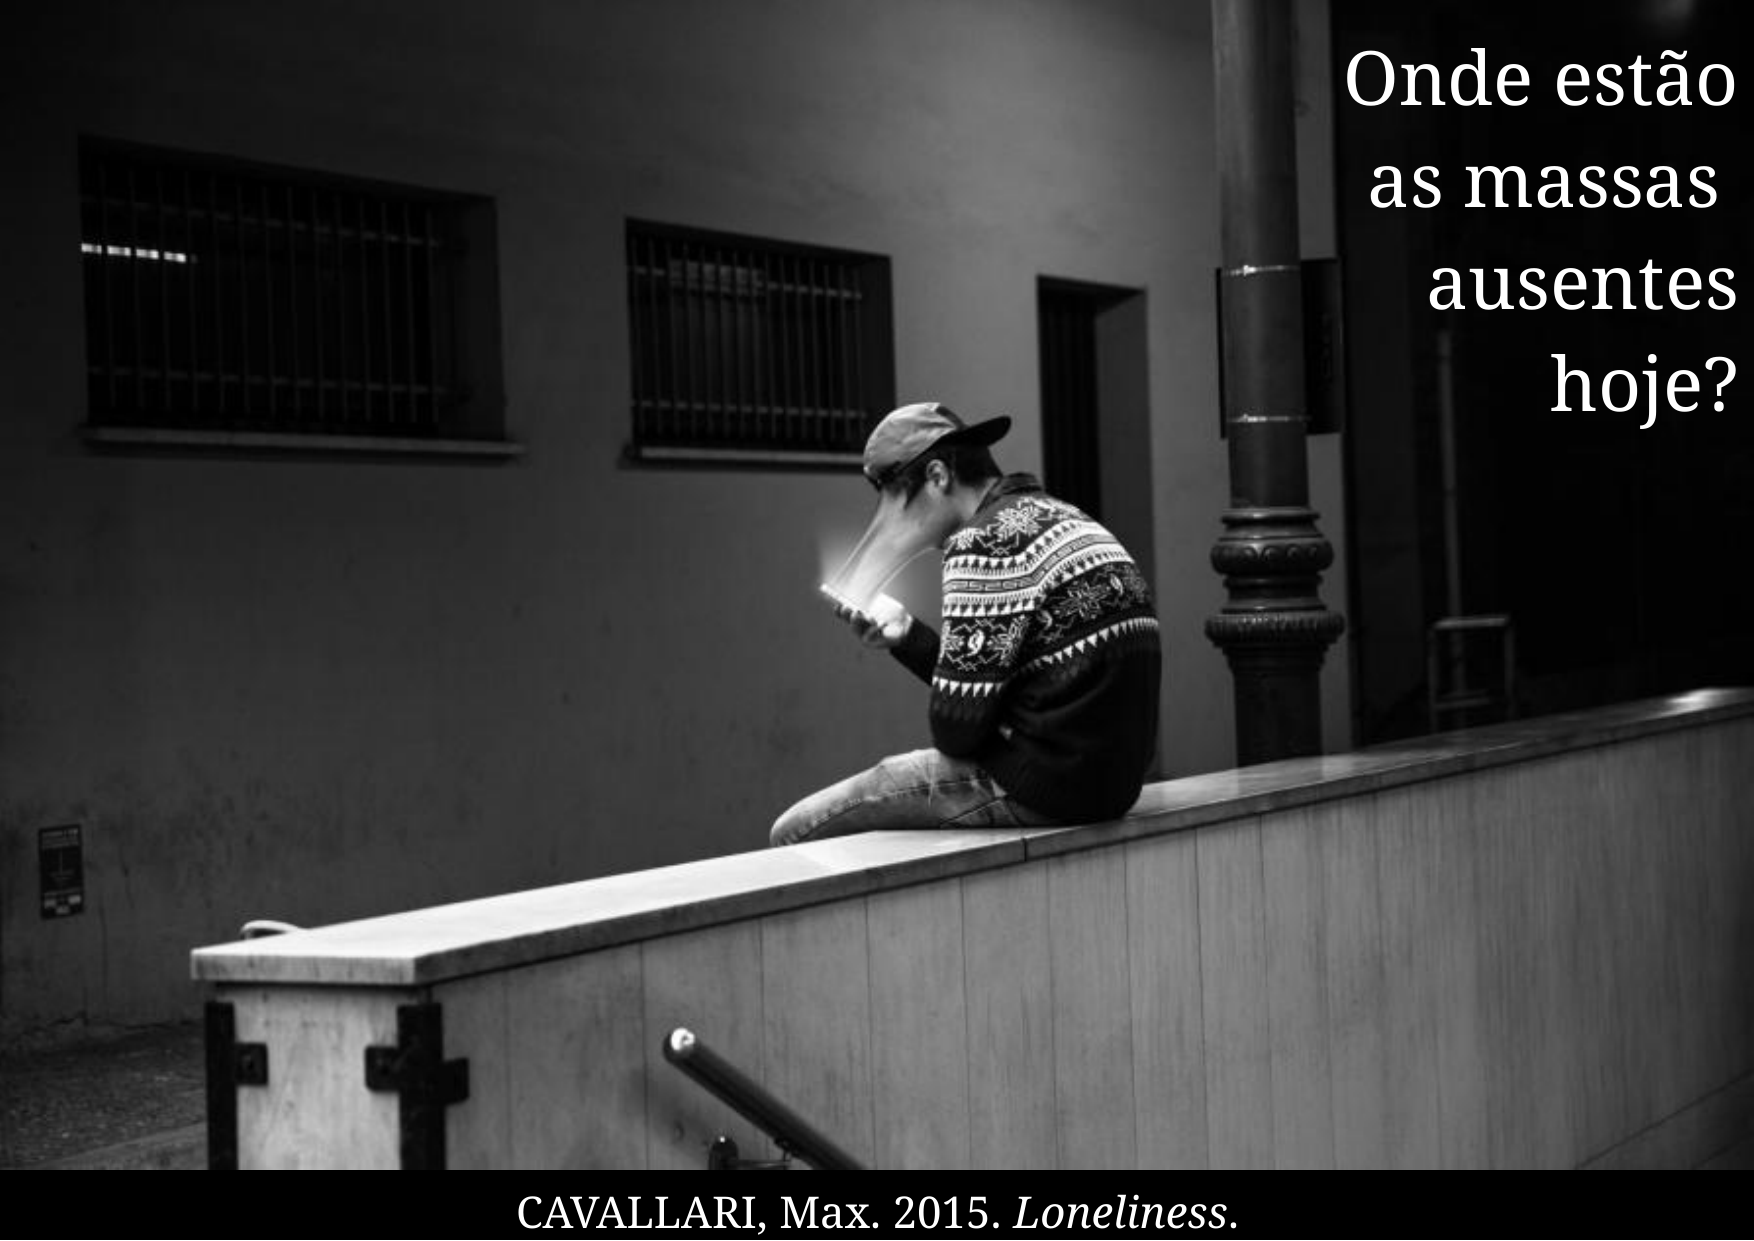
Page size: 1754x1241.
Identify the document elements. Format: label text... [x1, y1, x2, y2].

picture [1675, 374, 1692, 387]
text_box CAVALLARI, Max. 2015. Loneliness. [501, 1174, 1240, 1240]
picture [0, 0, 1754, 1170]
picture [1609, 374, 1630, 408]
text_box Onde estão as massas ausentes hoje? [1328, 17, 1754, 374]
